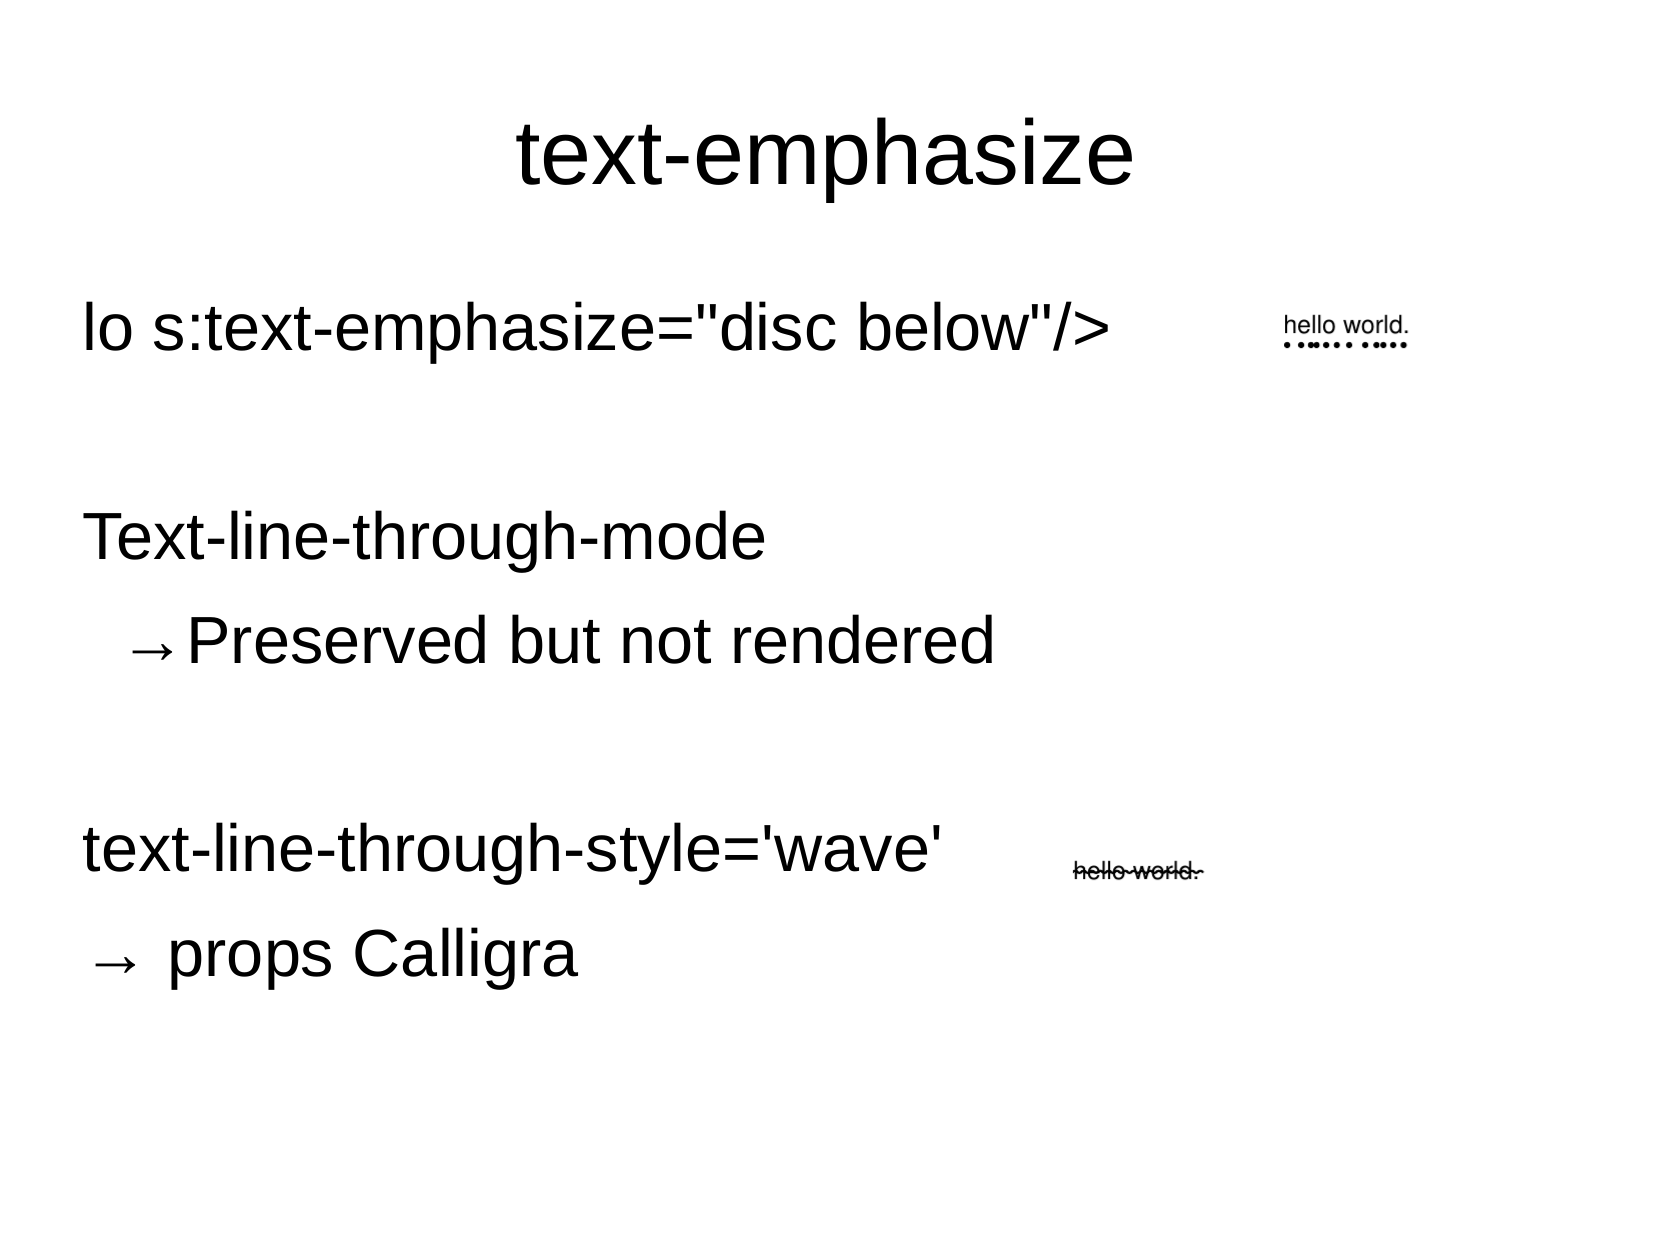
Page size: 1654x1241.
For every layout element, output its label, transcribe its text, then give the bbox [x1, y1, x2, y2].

title text-emphasize [82, 49, 1571, 257]
list lo s:text-emphasize="disc below"/> Text-line-through-mode →Preserved but not rendered text-line-through-style='wave' → props Calligra [82, 290, 1224, 1010]
picture [1014, 251, 1653, 1241]
